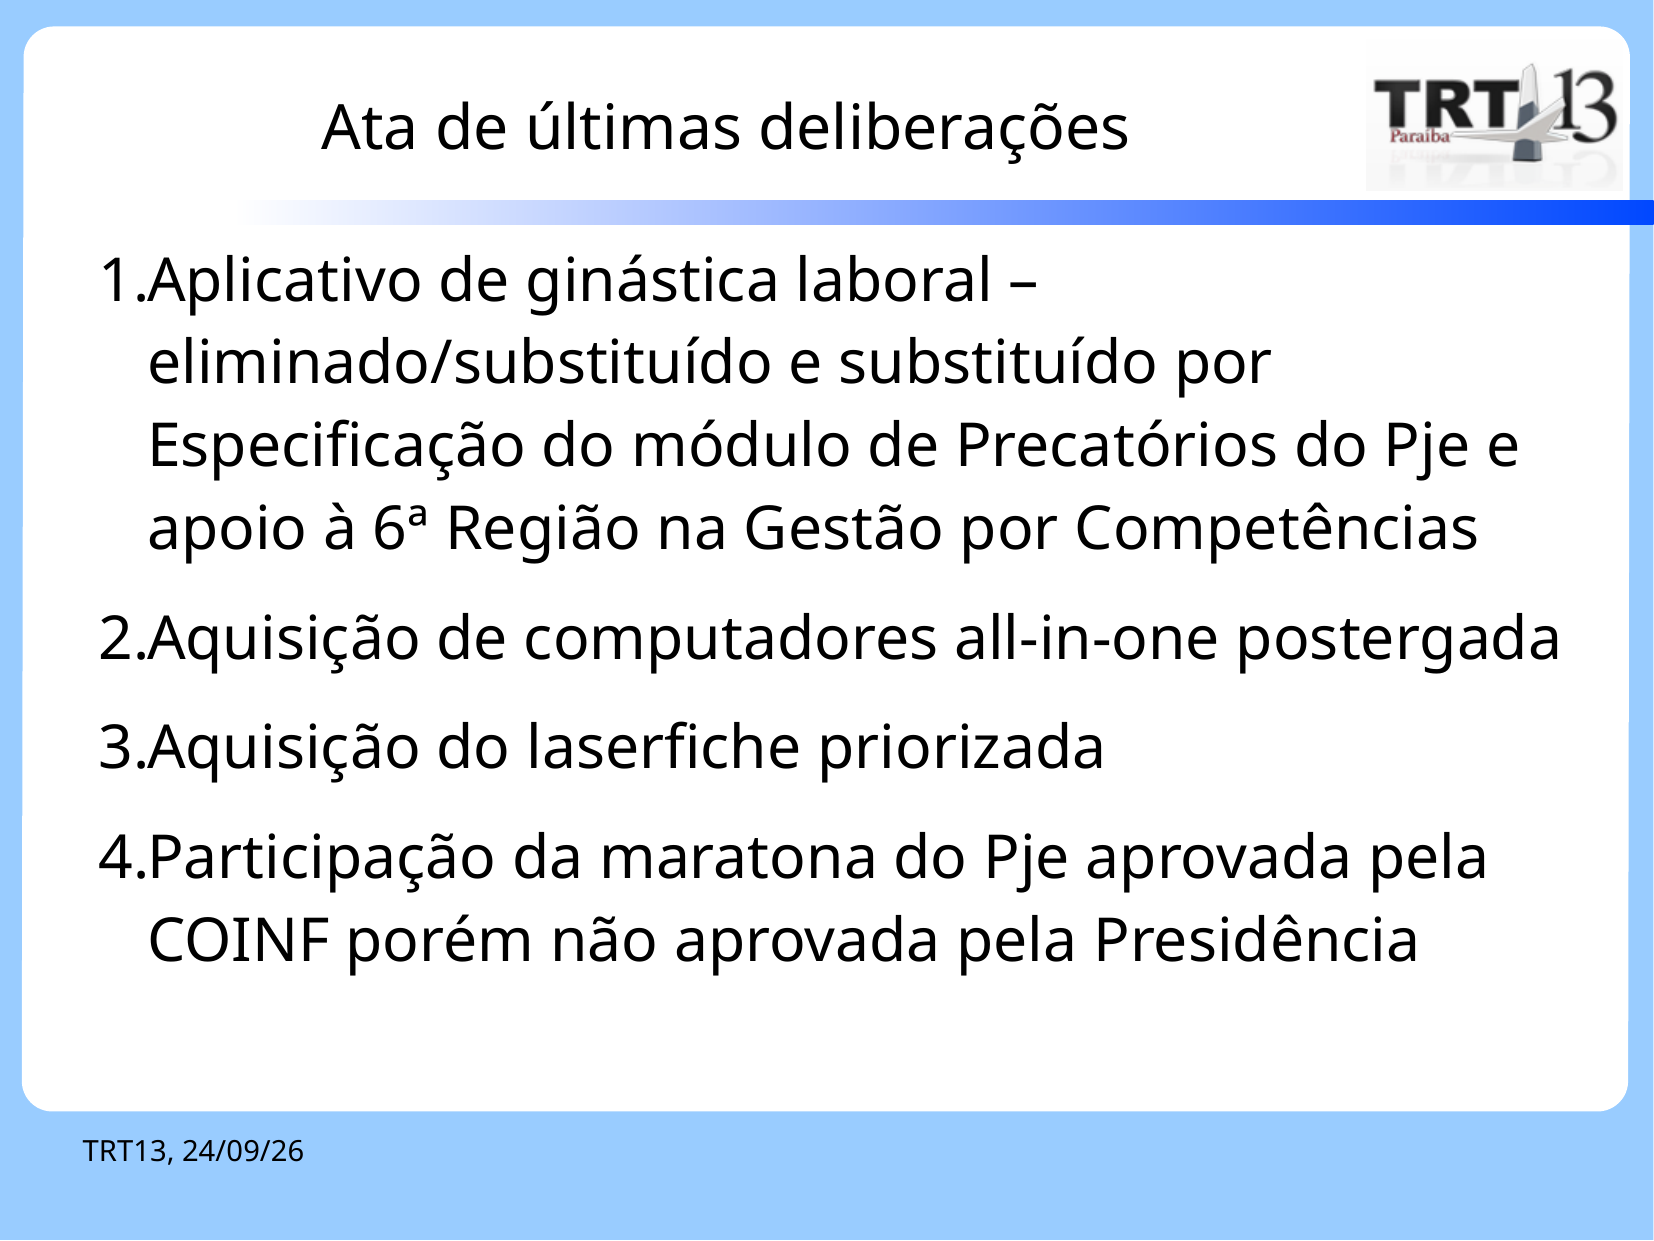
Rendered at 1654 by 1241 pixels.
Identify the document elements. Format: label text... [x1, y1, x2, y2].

list Aplicativo de ginástica laboral – eliminado/substituído e substituído por Especificação do módulo de Precatórios do Pje e apoio à 6ª Região na Gestão por Competências Aquisição de computadores all-in-one postergada Aquisição do laserfiche priorizada Participação da maratona do Pje aprovada pela COINF porém não aprovada pela Presidência [82, 236, 1571, 1055]
title Ata de últimas deliberações [82, 49, 1371, 201]
picture [1366, 39, 1623, 191]
